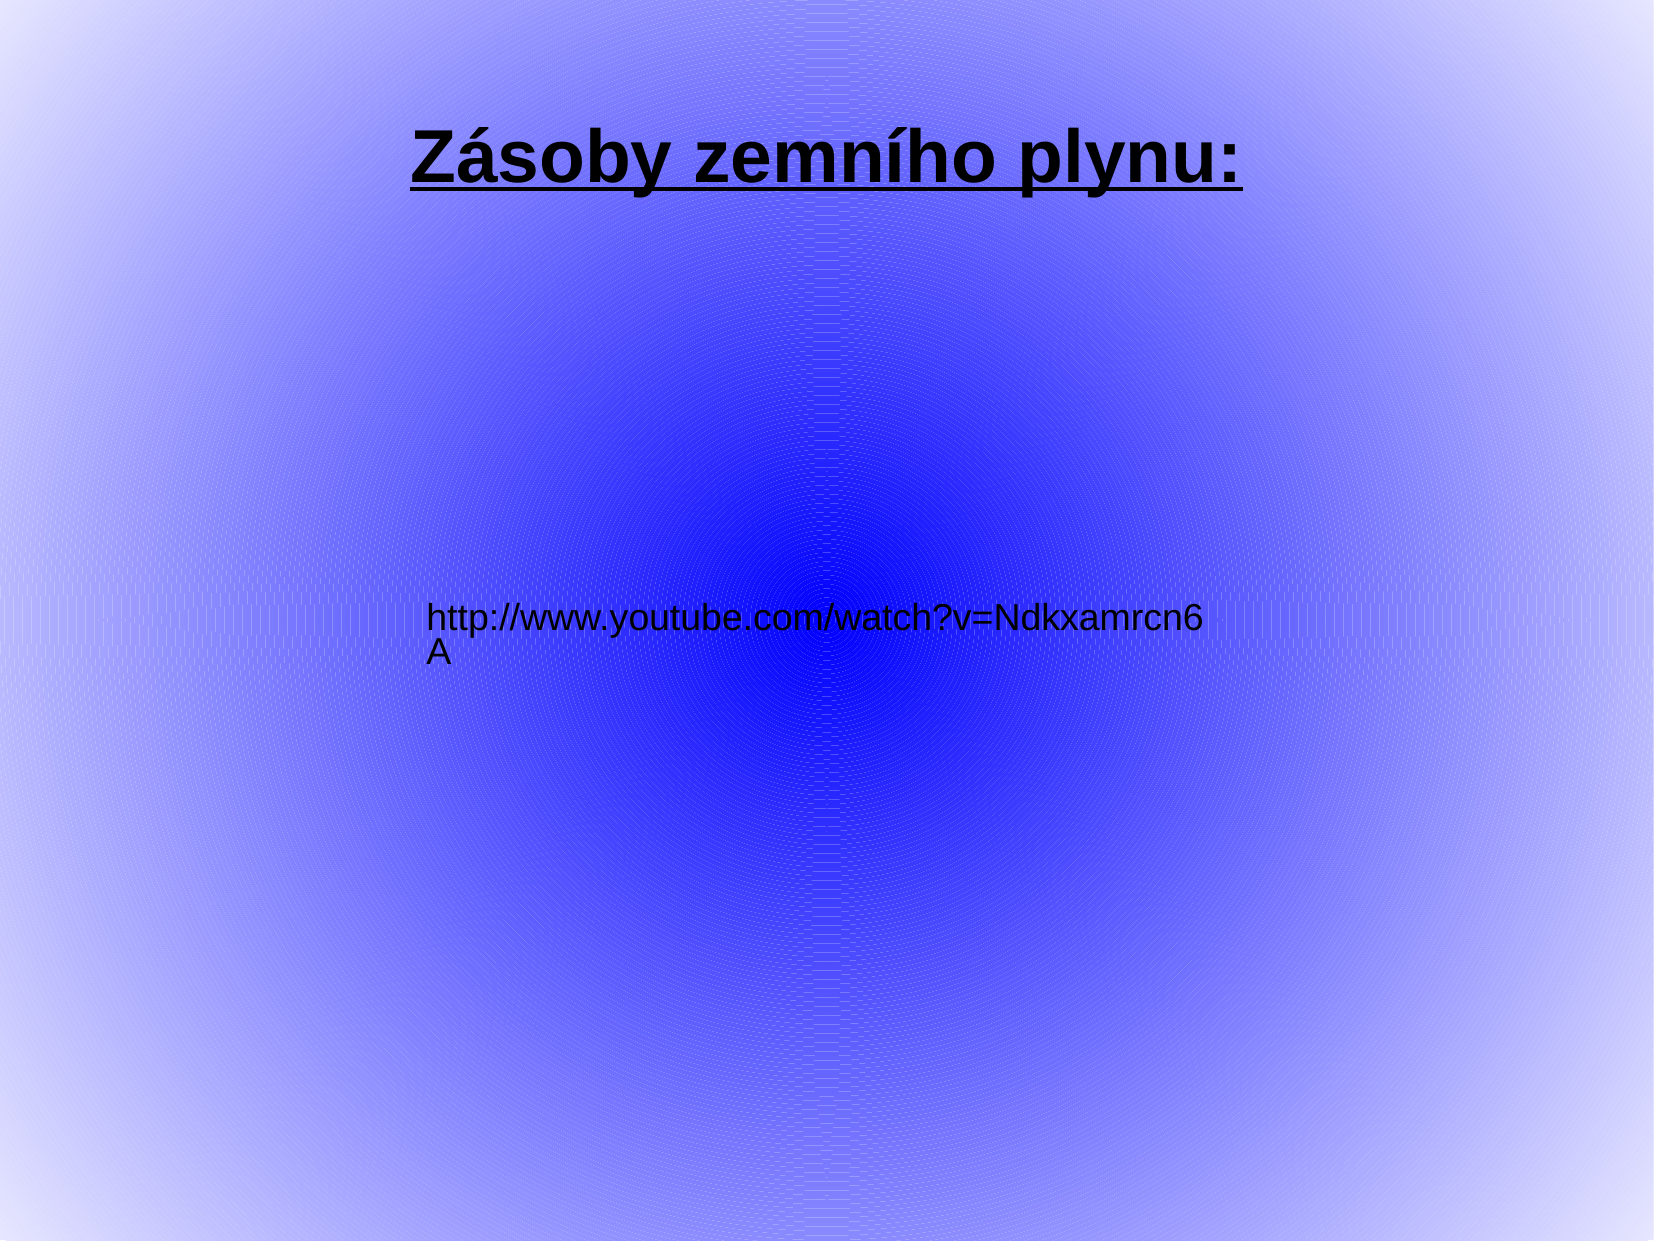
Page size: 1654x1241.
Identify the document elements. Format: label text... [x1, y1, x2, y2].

title Zásoby zemního plynu: [82, 49, 1571, 257]
text_box http://www.youtube.com/watch?v=Ndkxamrcn6A [411, 589, 1241, 688]
